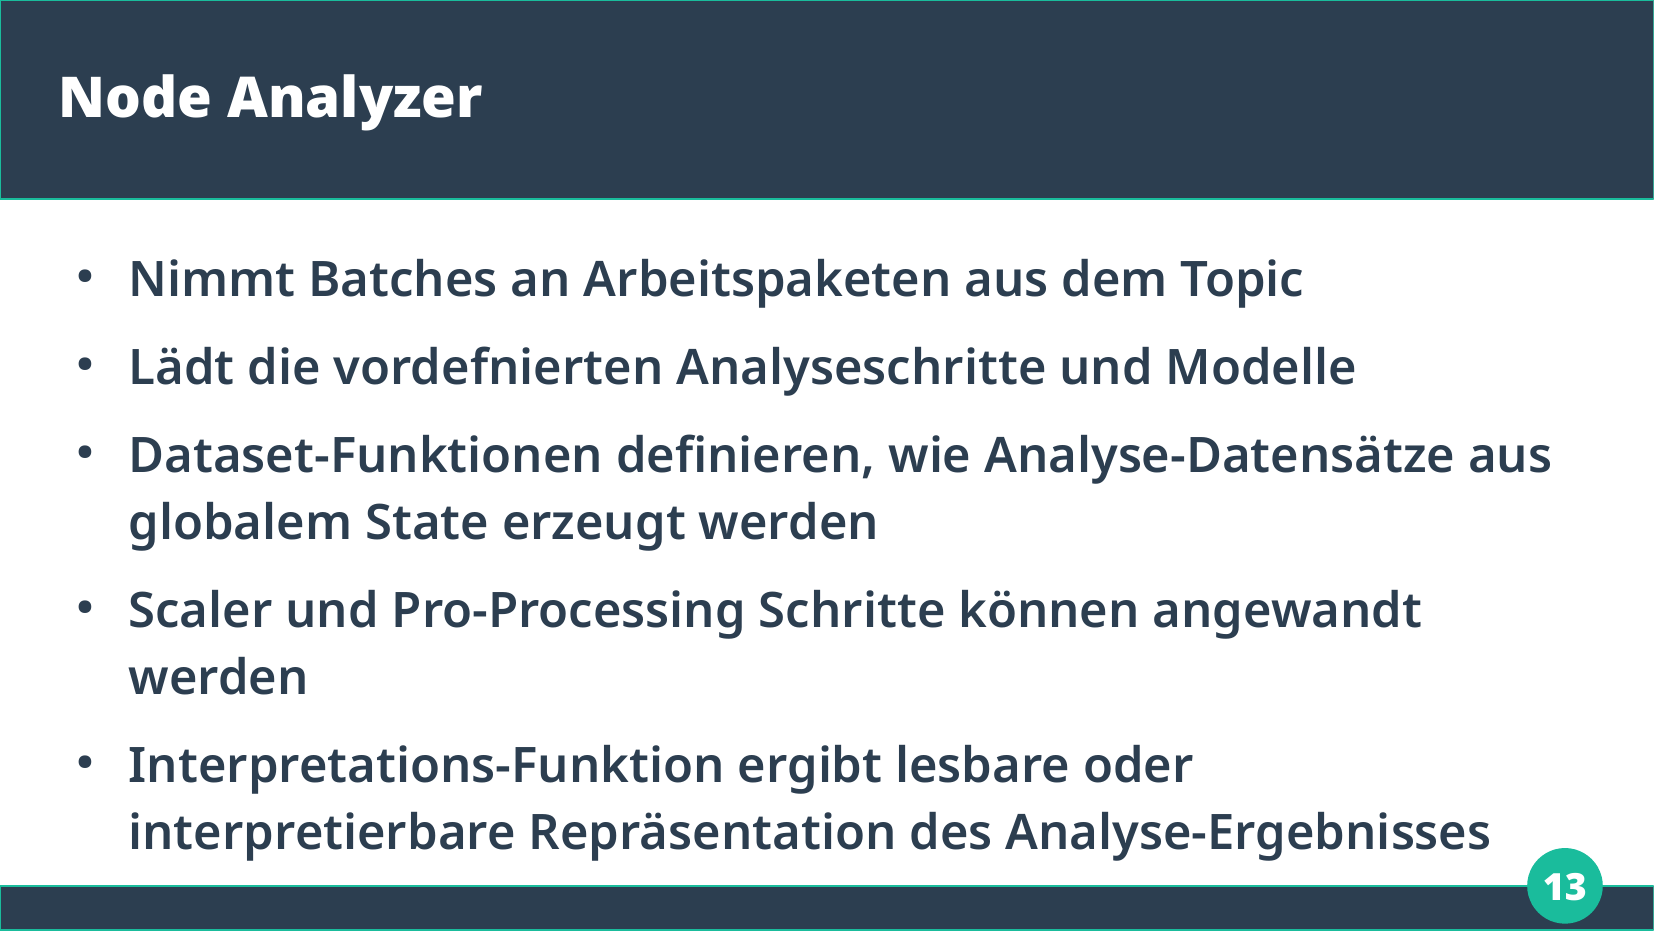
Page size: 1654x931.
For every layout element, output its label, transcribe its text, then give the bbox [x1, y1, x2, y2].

title Node Analyzer [59, 37, 1595, 155]
list Nimmt Batches an Arbeitspaketen aus dem Topic Lädt die vordefnierten Analyseschritte und Modelle Dataset-Funktionen definieren, wie Analyse-Datensätze aus globalem State erzeugt werden Scaler und Pro-Processing Schritte können angewandt werden Interpretations-Funktion ergibt lesbare oder interpretierbare Repräsentation des Analyse-Ergebnisses [59, 243, 1595, 864]
